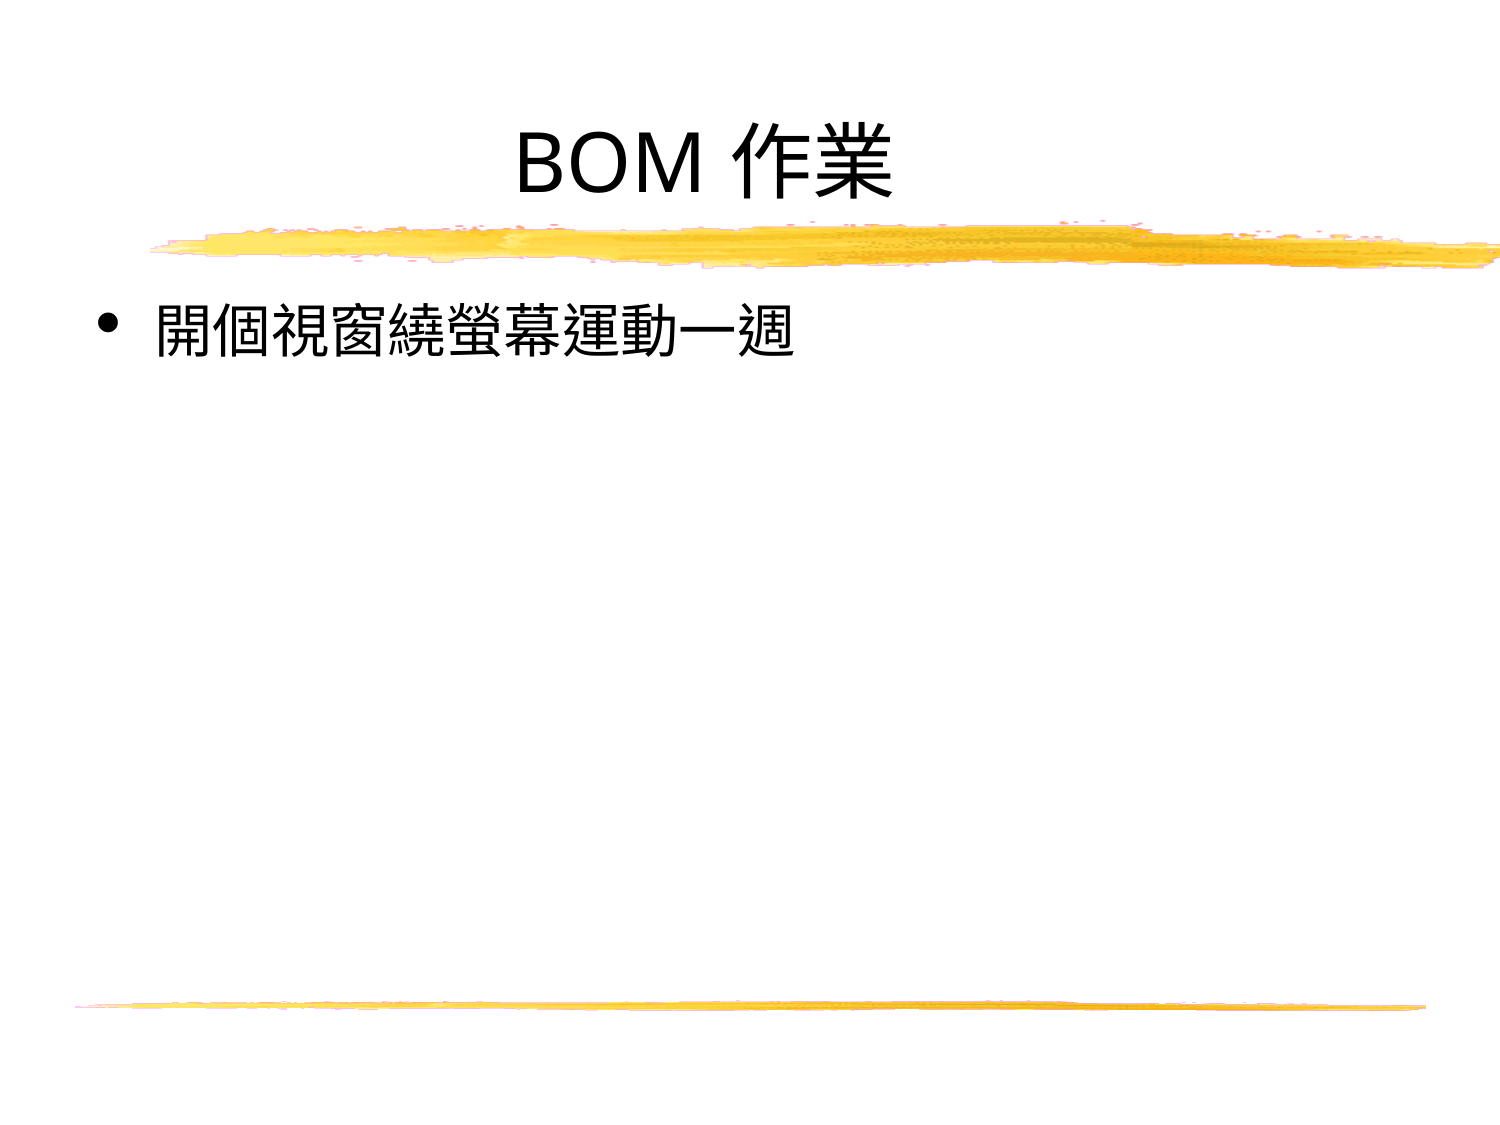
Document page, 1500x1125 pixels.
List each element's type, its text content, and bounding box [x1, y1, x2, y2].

list 開個視窗繞螢幕運動一週 [83, 276, 1500, 1020]
picture [150, 215, 1500, 276]
title BOM作業 [66, 37, 1342, 225]
picture [75, 999, 83, 1013]
